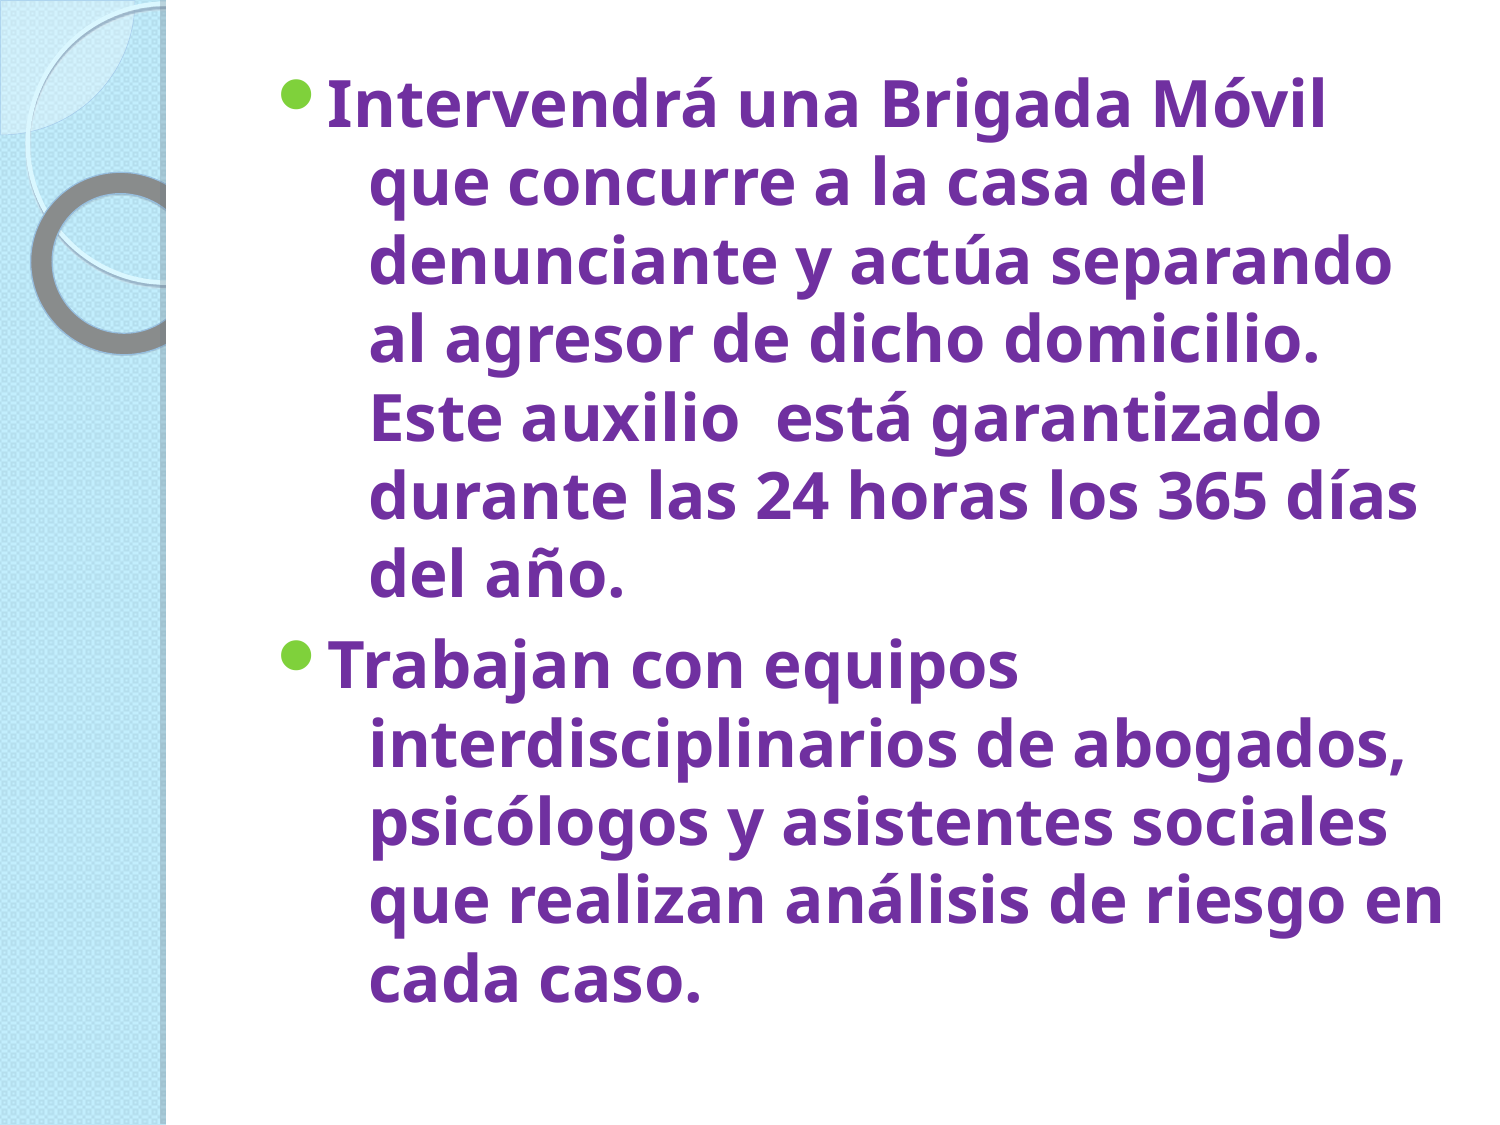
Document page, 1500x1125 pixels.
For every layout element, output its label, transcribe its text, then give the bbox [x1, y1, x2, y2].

list Intervendrá una Brigada Móvil que concurre a la casa del denunciante y actúa separando al agresor de dicho domicilio. Este auxilio está garantizado durante las 24 horas los 365 días del año. Trabajan con equipos interdisciplinarios de abogados, psicólogos y asistentes sociales que realizan análisis de riesgo en cada caso. [235, 54, 1466, 1026]
